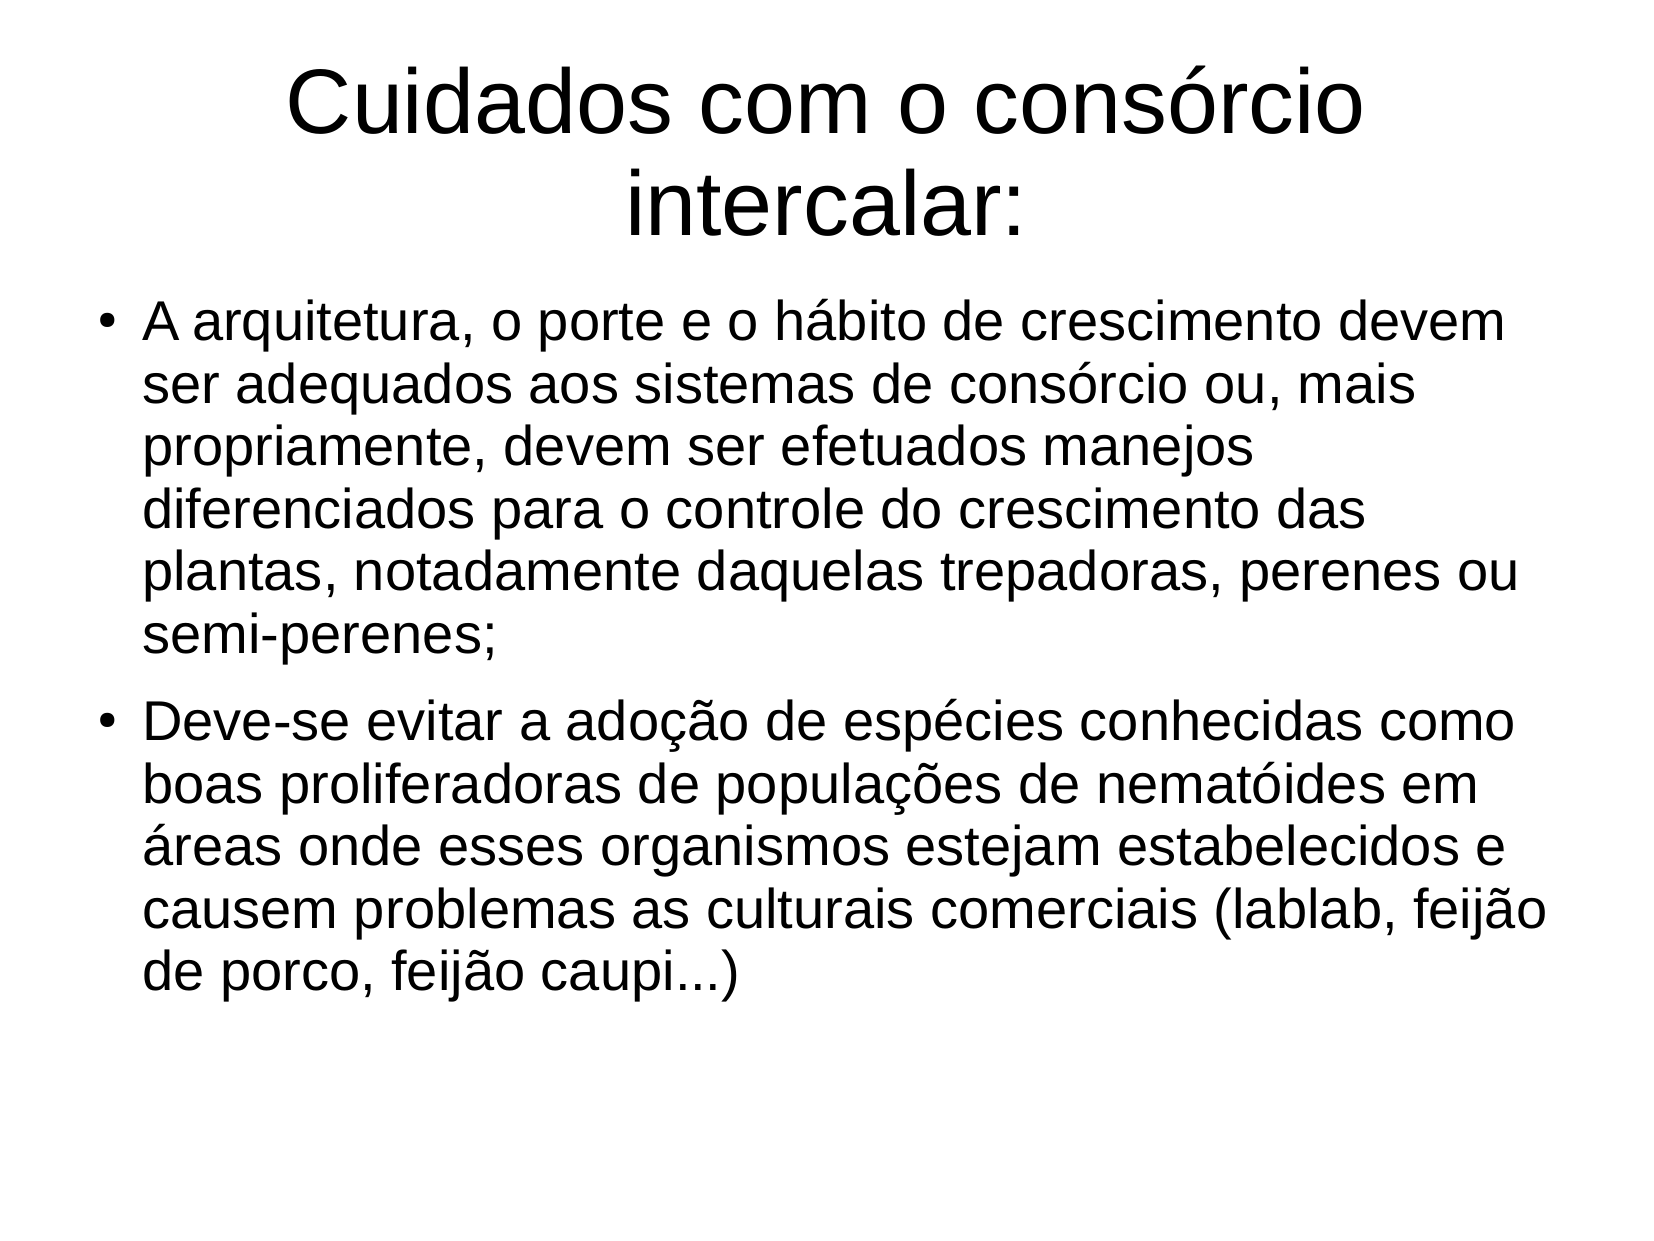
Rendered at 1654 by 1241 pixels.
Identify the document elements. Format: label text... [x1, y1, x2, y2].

list A arquitetura, o porte e o hábito de crescimento devem ser adequados aos sistemas de consórcio ou, mais propriamente, devem ser efetuados manejos diferenciados para o controle do crescimento das plantas, notadamente daquelas trepadoras, perenes ou semi-perenes; Deve-se evitar a adoção de espécies conhecidas como boas proliferadoras de populações de nematóides em áreas onde esses organismos estejam estabelecidos e causem problemas as culturais comerciais (lablab, feijão de porco, feijão caupi...) [82, 290, 1571, 1010]
title Cuidados com o consórcio intercalar: [82, 49, 1571, 257]
